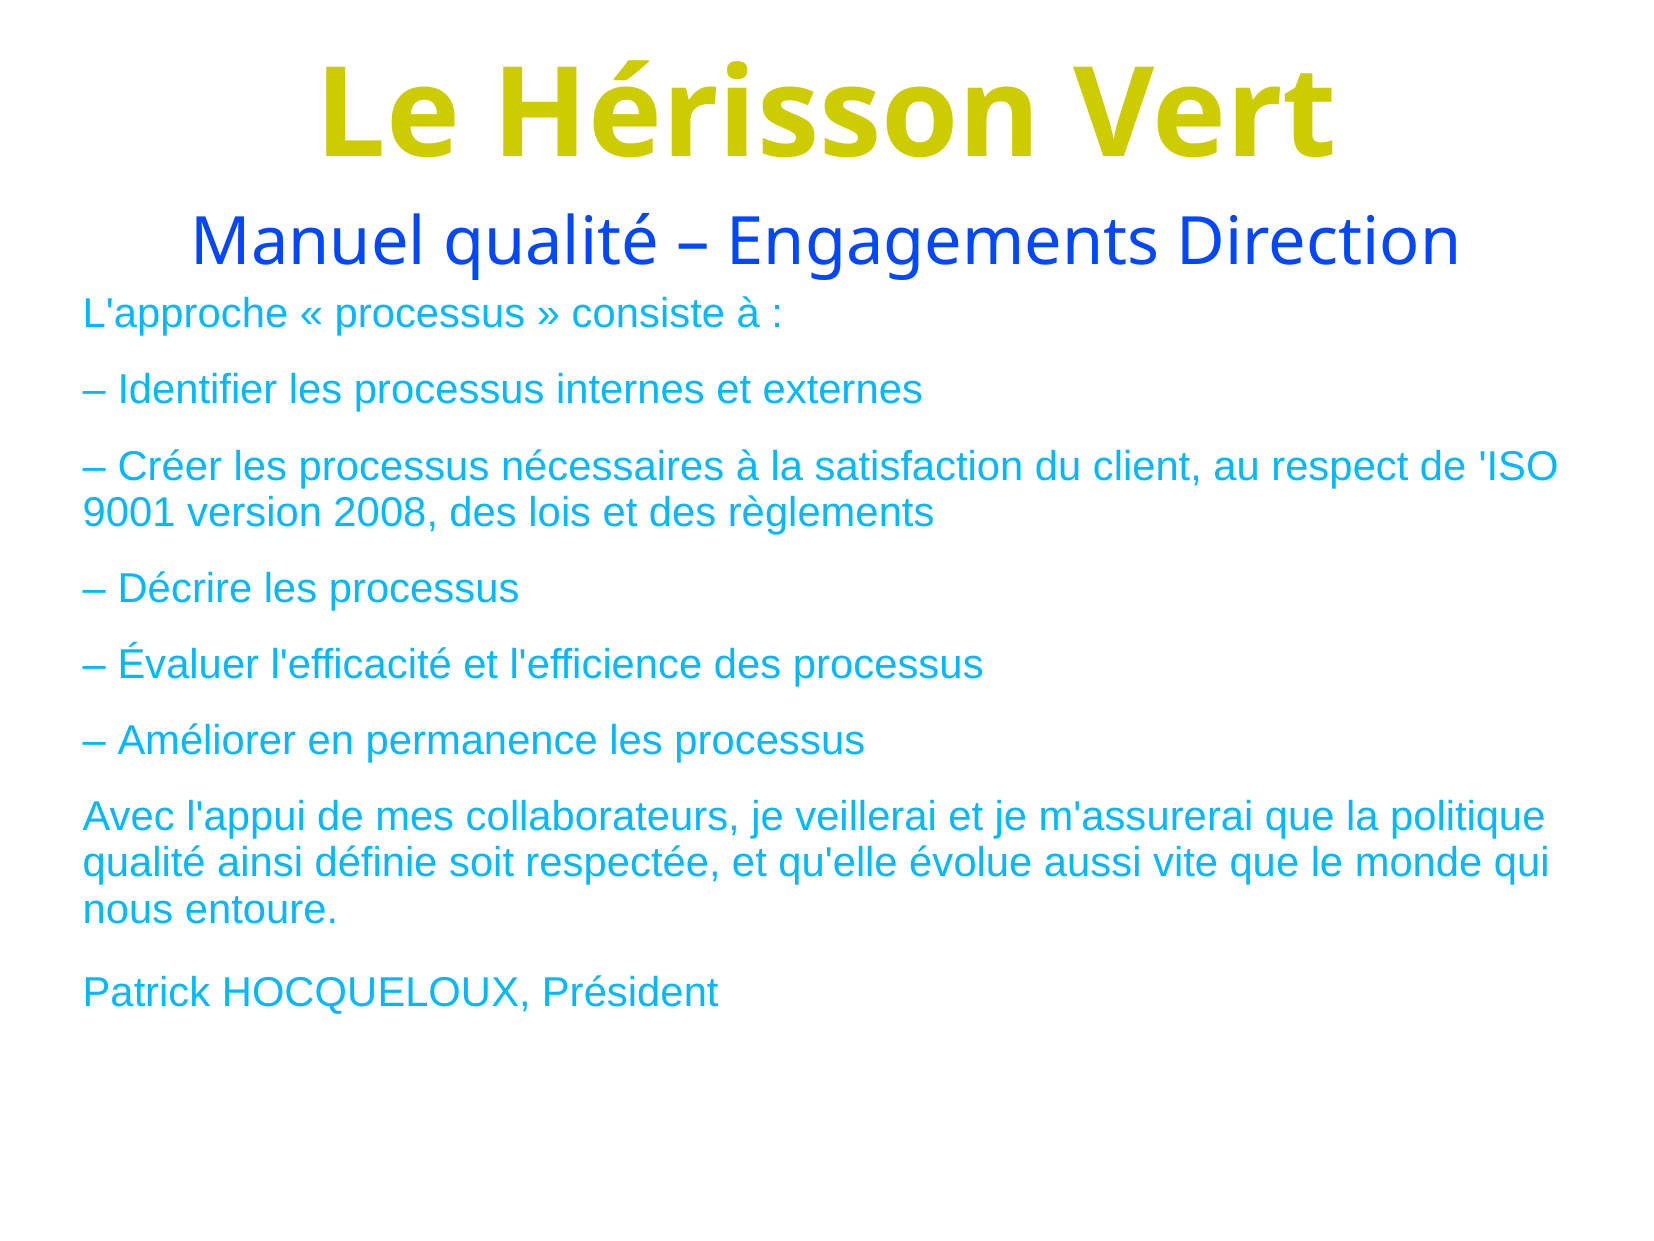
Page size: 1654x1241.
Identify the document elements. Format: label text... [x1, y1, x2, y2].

list L'approche « processus » consiste à : – Identifier les processus internes et externes – Créer les processus nécessaires à la satisfaction du client, au respect de 'ISO 9001 version 2008, des lois et des règlements – Décrire les processus – Évaluer l'efficacité et l'efficience des processus – Améliorer en permanence les processus Avec l'appui de mes collaborateurs, je veillerai et je m'assurerai que la politique qualité ainsi définie soit respectée, et qu'elle évolue aussi vite que le monde qui nous entoure. Patrick HOCQUELOUX, Président [82, 290, 1571, 1094]
title Le Hérisson Vert Manuel qualité – Engagements Direction [82, 46, 1571, 260]
